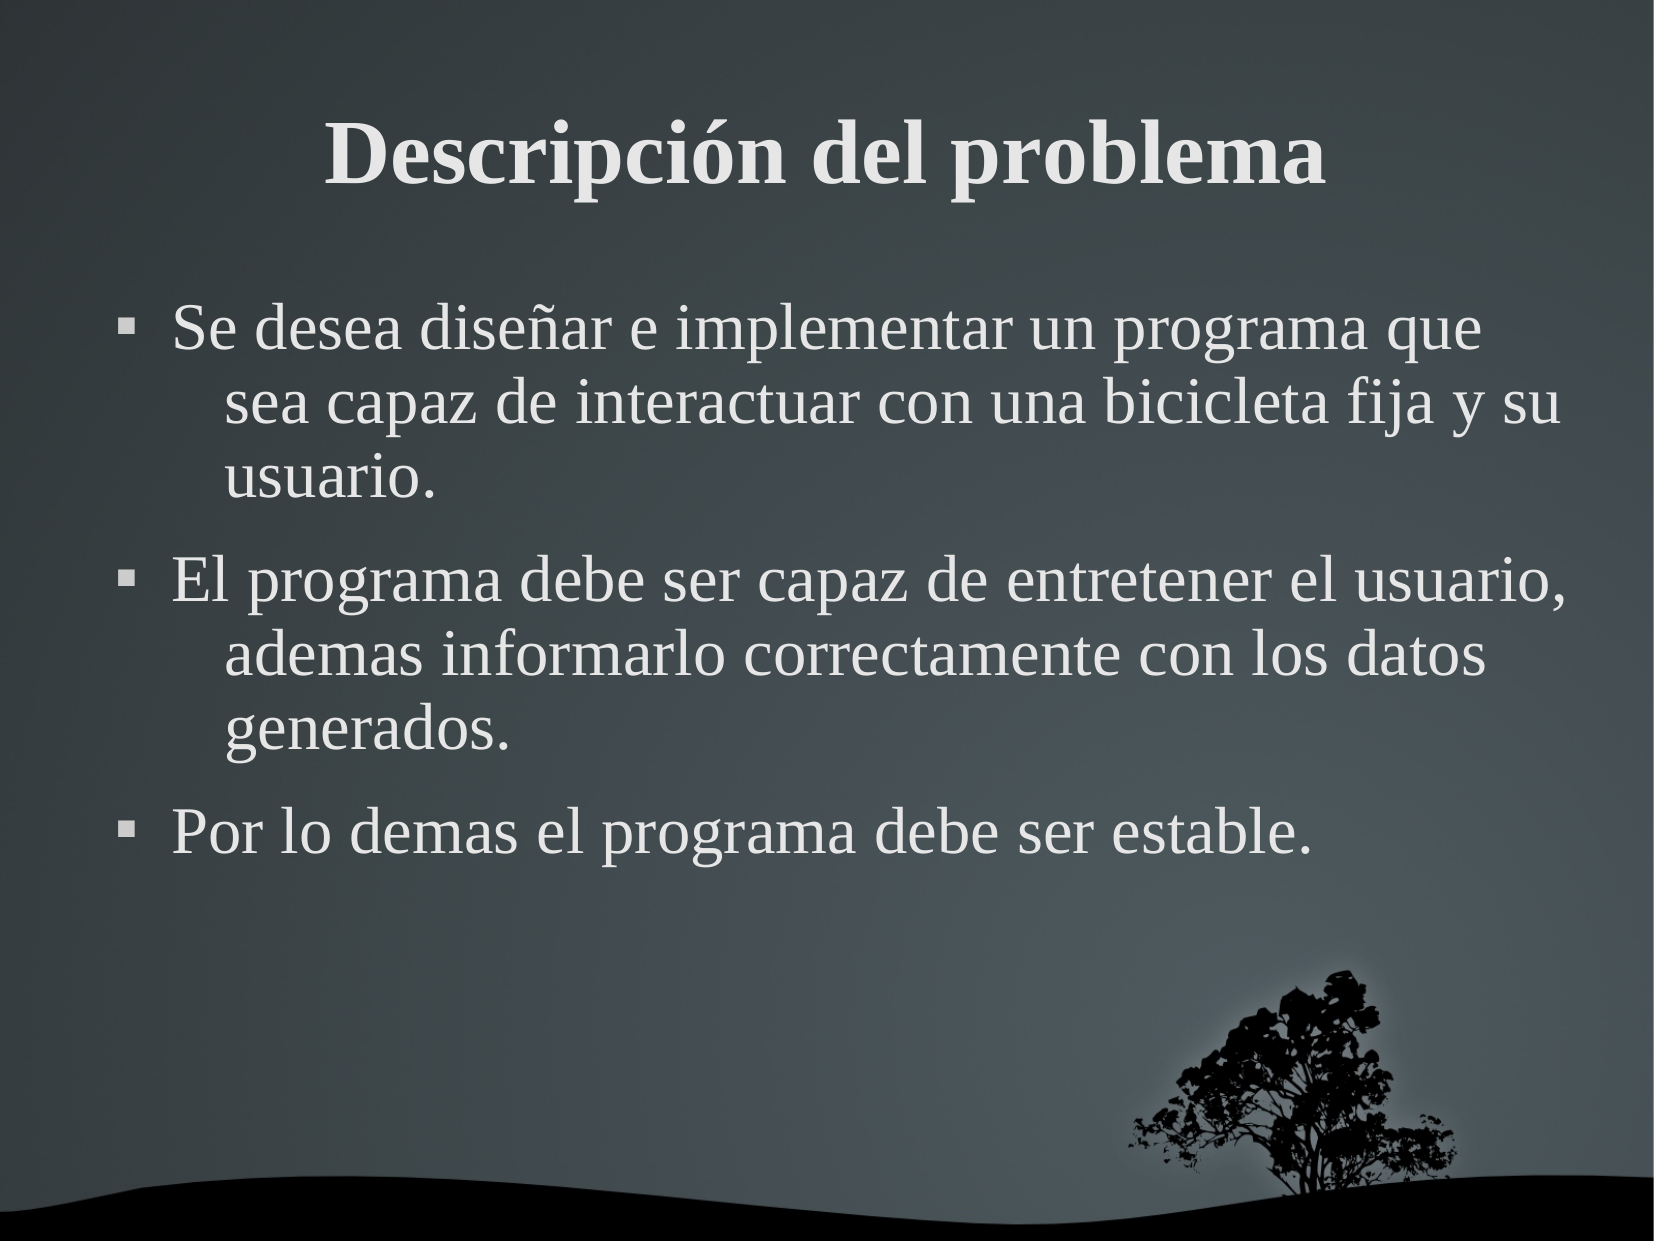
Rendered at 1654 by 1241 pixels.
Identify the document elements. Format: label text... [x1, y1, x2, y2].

picture [0, 0, 1654, 1241]
title Descripción del problema [82, 56, 1571, 250]
list Se desea diseñar e implementar un programa que sea capaz de interactuar con una bicicleta fija y su usuario. El programa debe ser capaz de entretener el usuario, ademas informarlo correctamente con los datos generados. Por lo demas el programa debe ser estable. [82, 290, 1571, 1094]
